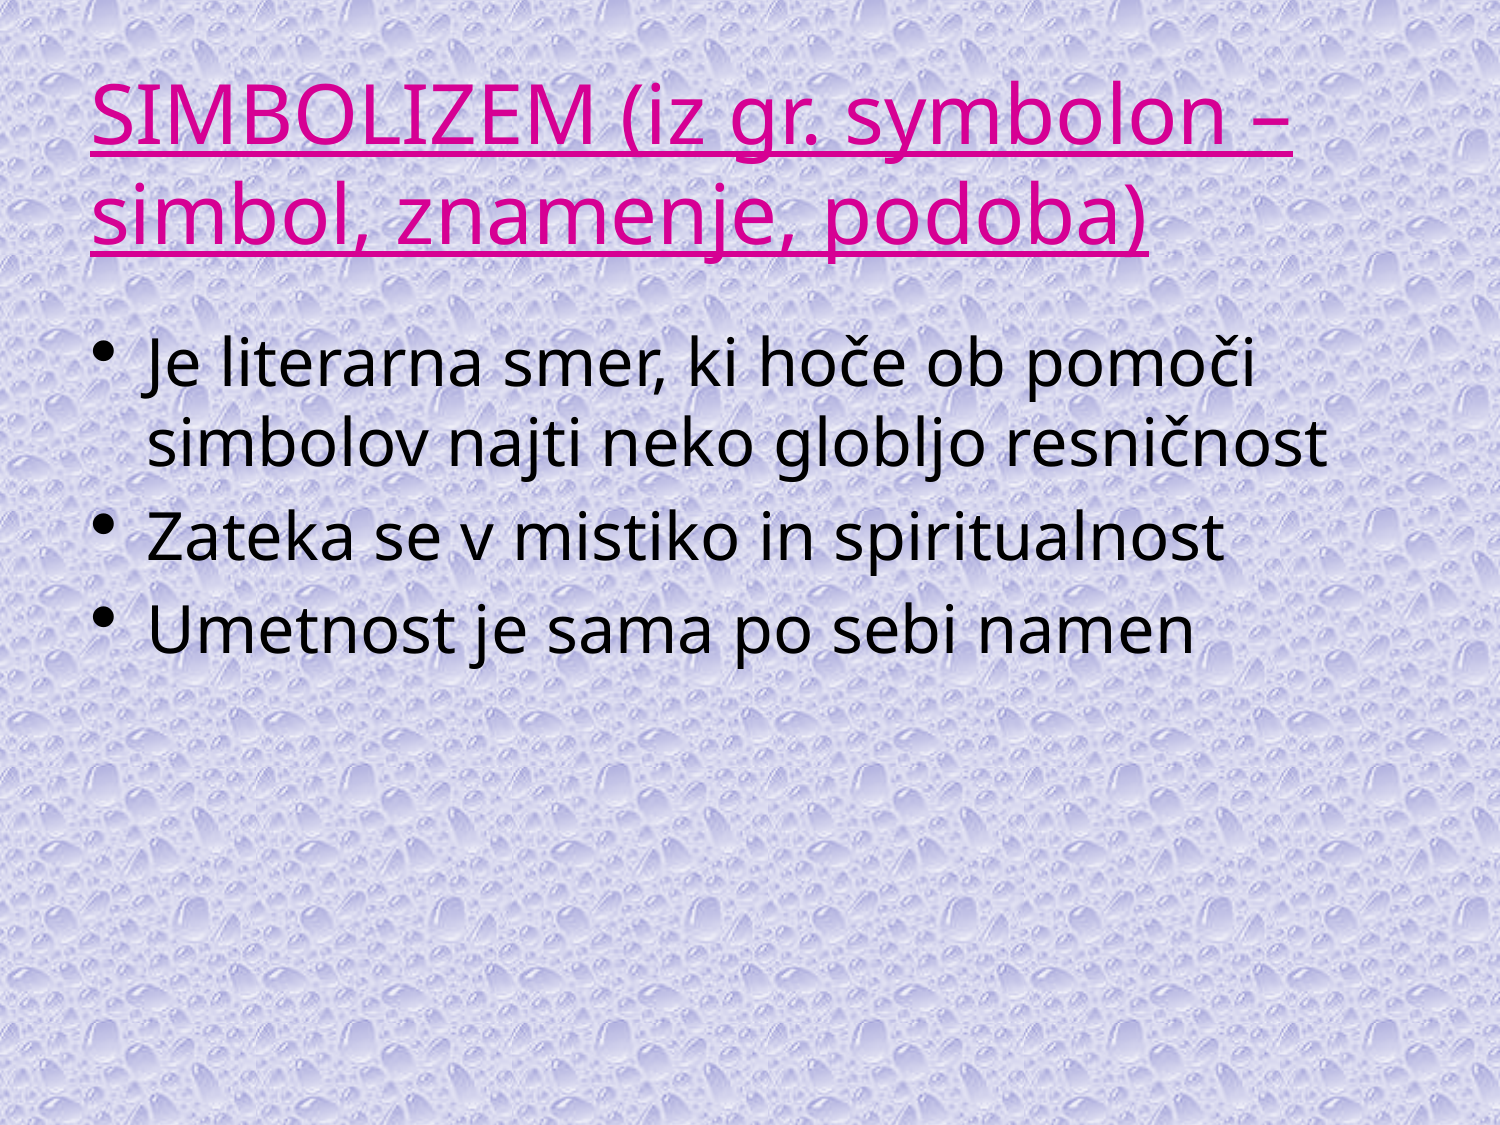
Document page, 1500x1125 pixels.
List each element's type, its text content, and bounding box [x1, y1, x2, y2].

title SIMBOLIZEM (iz gr. symbolon – simbol, znamenje, podoba) [75, 47, 1425, 275]
list Je literarna smer, ki hoče ob pomoči simbolov najti neko globljo resničnost Zateka se v mistiko in spiritualnost Umetnost je sama po sebi namen [75, 312, 1425, 988]
picture [0, 0, 1500, 1125]
